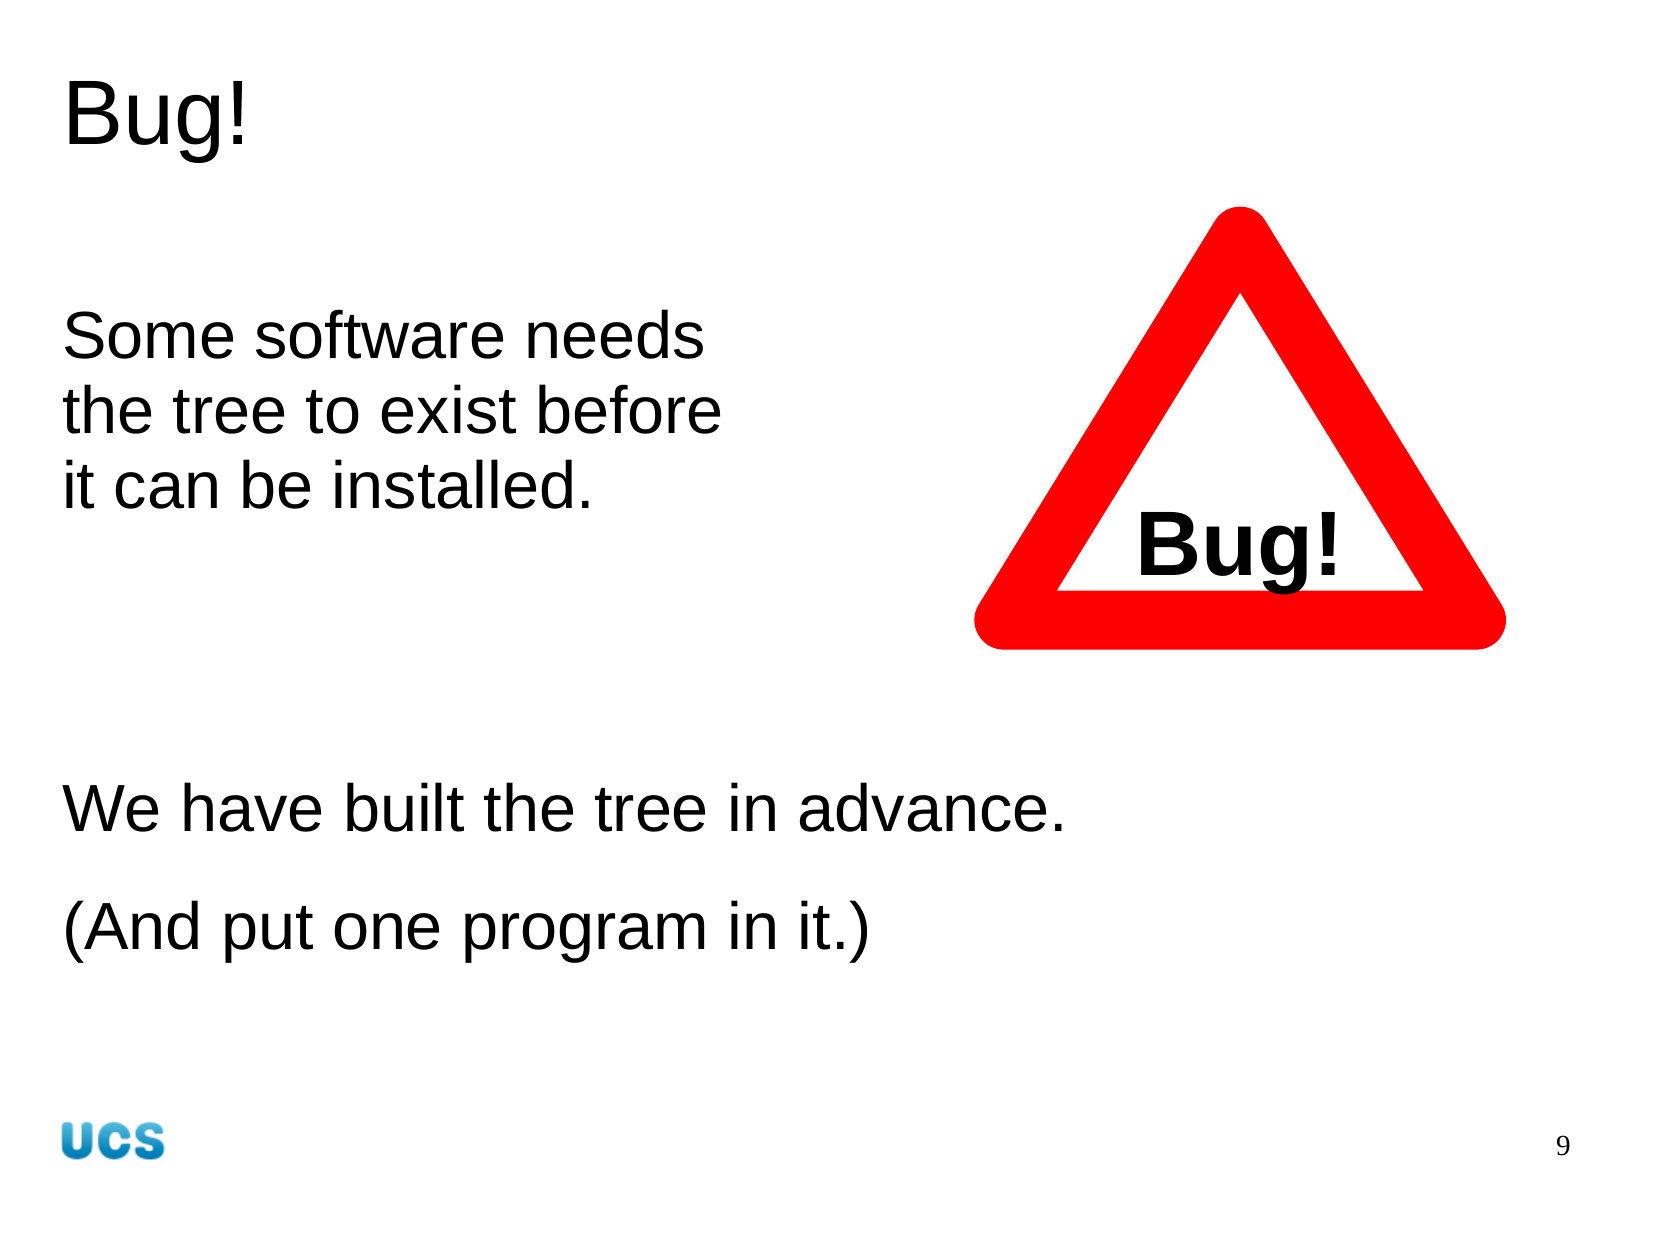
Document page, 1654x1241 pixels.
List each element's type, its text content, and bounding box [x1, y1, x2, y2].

text_box Bug! [1003, 236, 1477, 621]
text_box We have built the tree in advance. [59, 767, 1077, 849]
picture [61, 1121, 165, 1161]
text_box Bug! [59, 59, 254, 168]
text_box (And put one program in it.) [59, 885, 879, 967]
text_box Some software needs the tree to exist before it can be installed. [59, 295, 731, 526]
